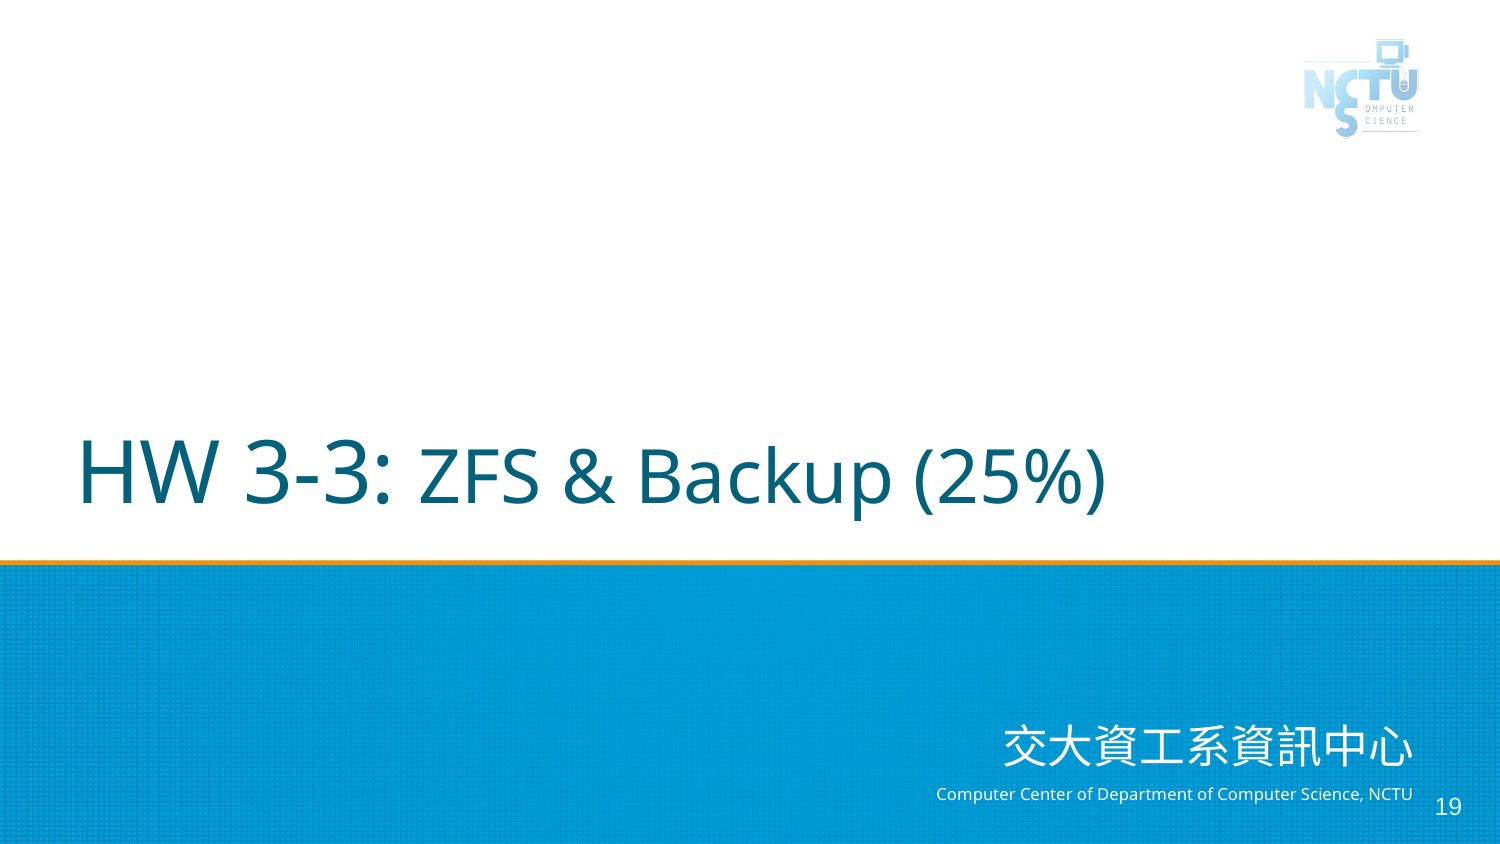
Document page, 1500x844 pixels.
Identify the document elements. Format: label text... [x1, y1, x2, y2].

picture [0, 0, 1500, 566]
slide_number <number> [1403, 779, 1494, 844]
title HW 3-3: ZFS & Backup (25%) [75, 380, 1466, 522]
